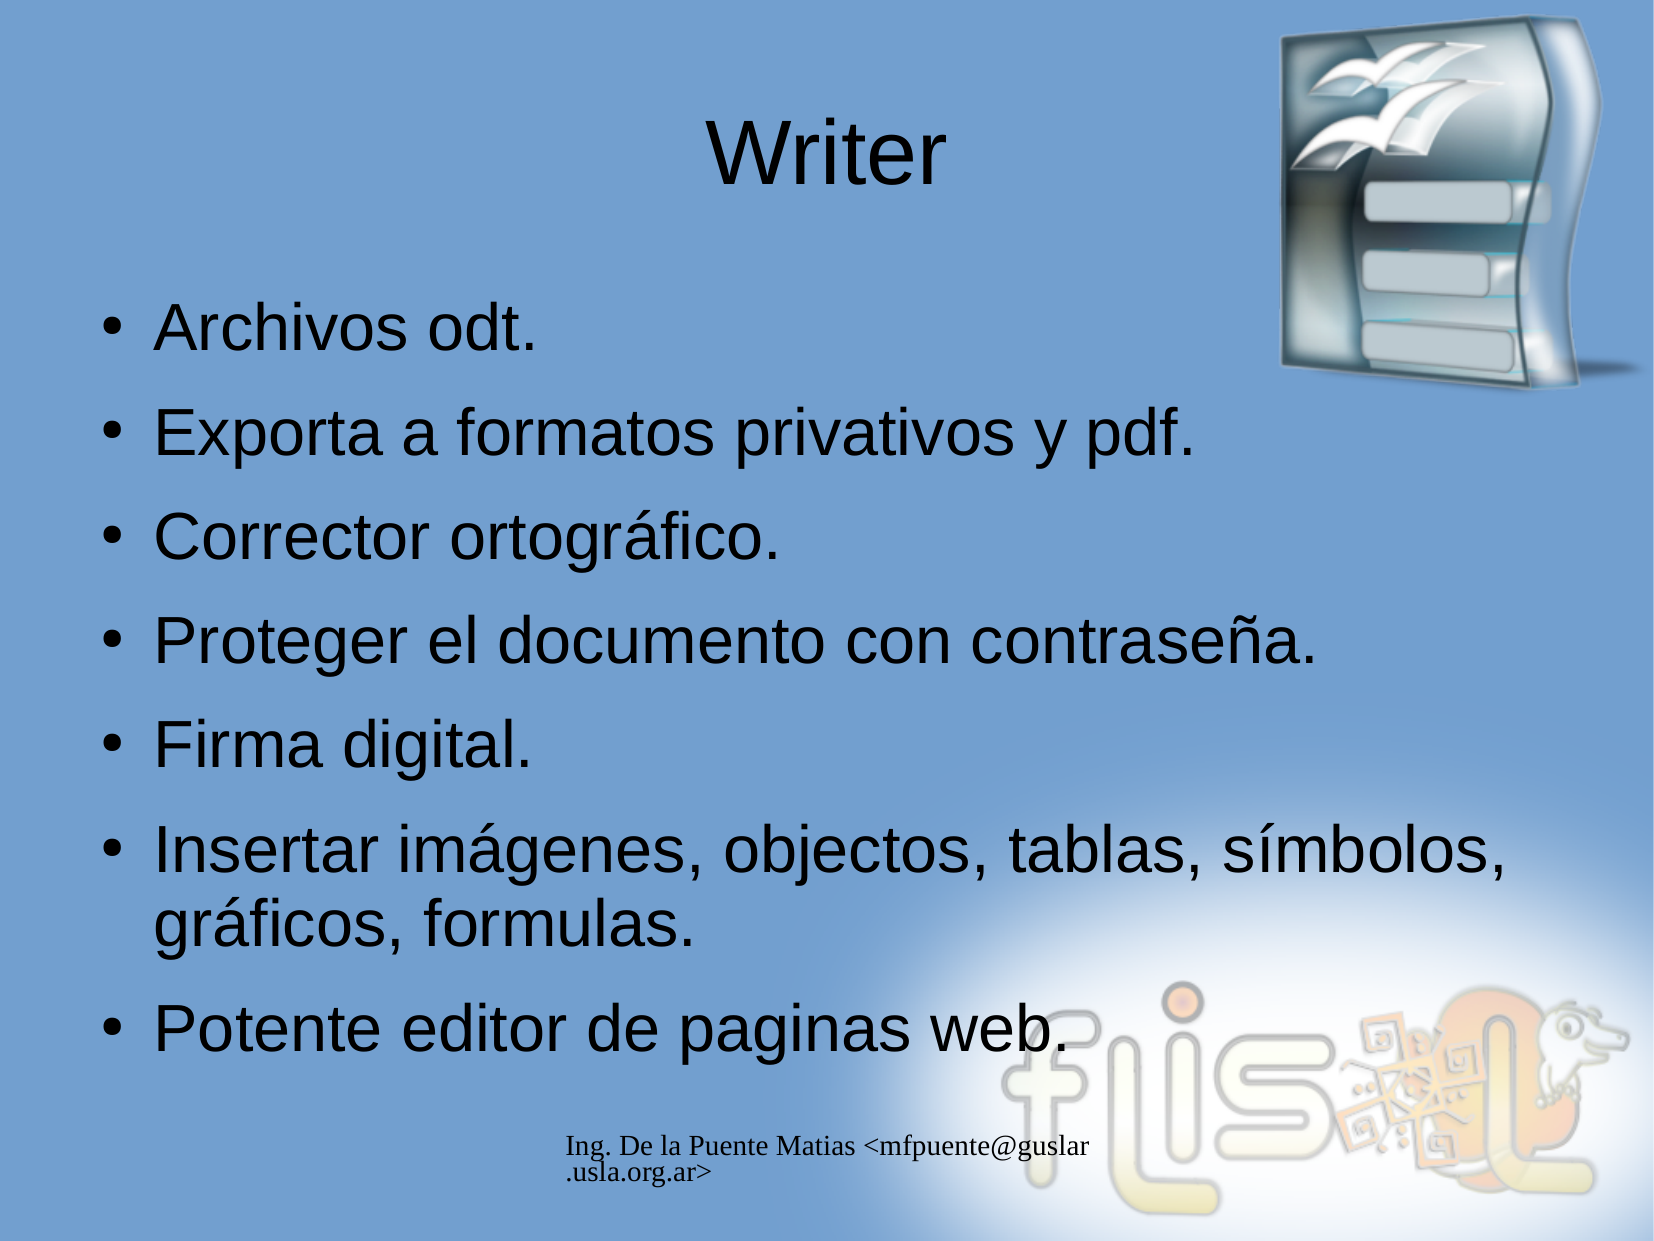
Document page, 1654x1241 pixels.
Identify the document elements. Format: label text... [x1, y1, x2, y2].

picture [0, 0, 1654, 1241]
list Archivos odt. Exporta a formatos privativos y pdf. Corrector ortográfico. Proteger el documento con contraseña. Firma digital. Insertar imágenes, objectos, tablas, símbolos, gráficos, formulas. Potente editor de paginas web. [82, 290, 1571, 1094]
title Writer [82, 56, 1253, 250]
